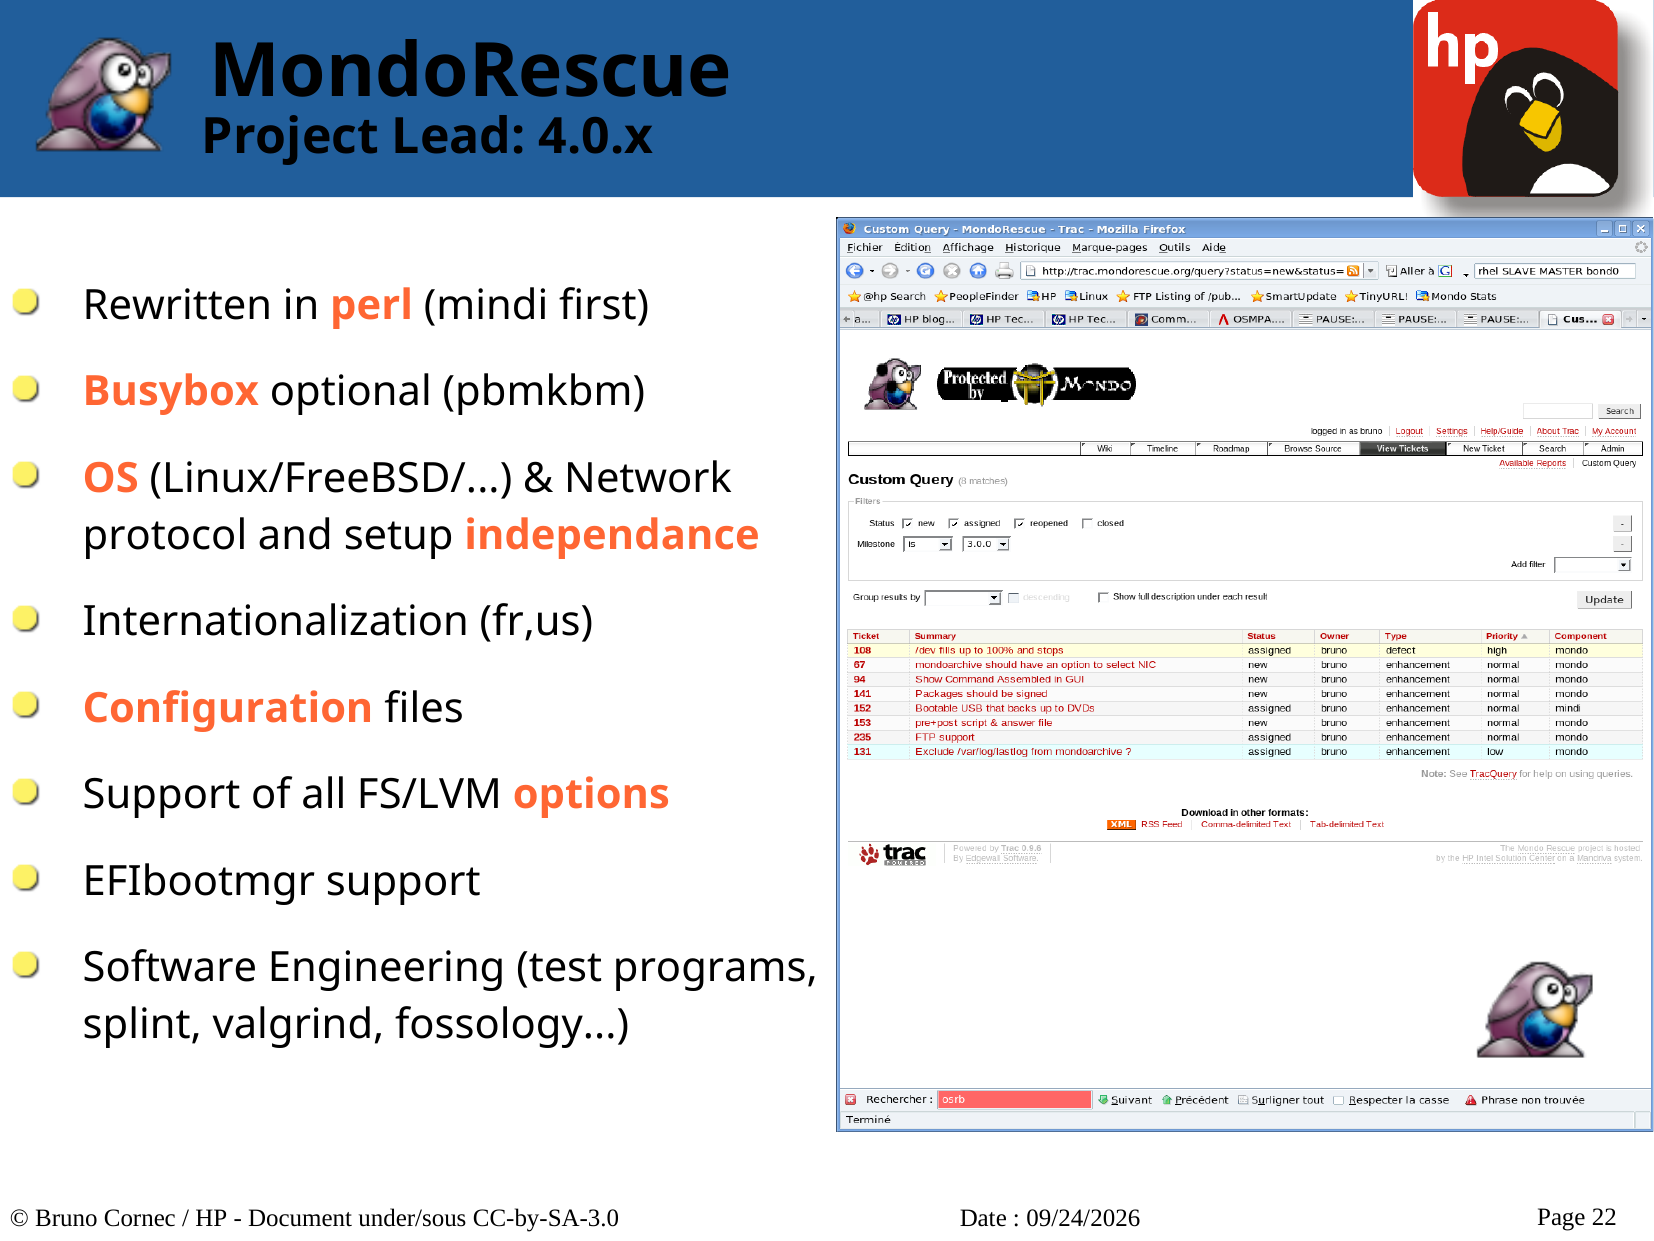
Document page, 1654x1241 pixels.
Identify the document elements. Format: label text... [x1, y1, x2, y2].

list Rewritten in perl (mindi first) Busybox optional (pbmkbm) OS (Linux/FreeBSD/...) & Network protocol and setup independance Internationalization (fr,us) Configuration files Support of all FS/LVM options EFIbootmgr support Software Engineering (test programs, splint, valgrind, fossology...) [0, 274, 902, 1235]
picture [836, 0, 1654, 1132]
title Project Lead: 4.0.x [201, 32, 1191, 241]
picture [0, 0, 211, 199]
